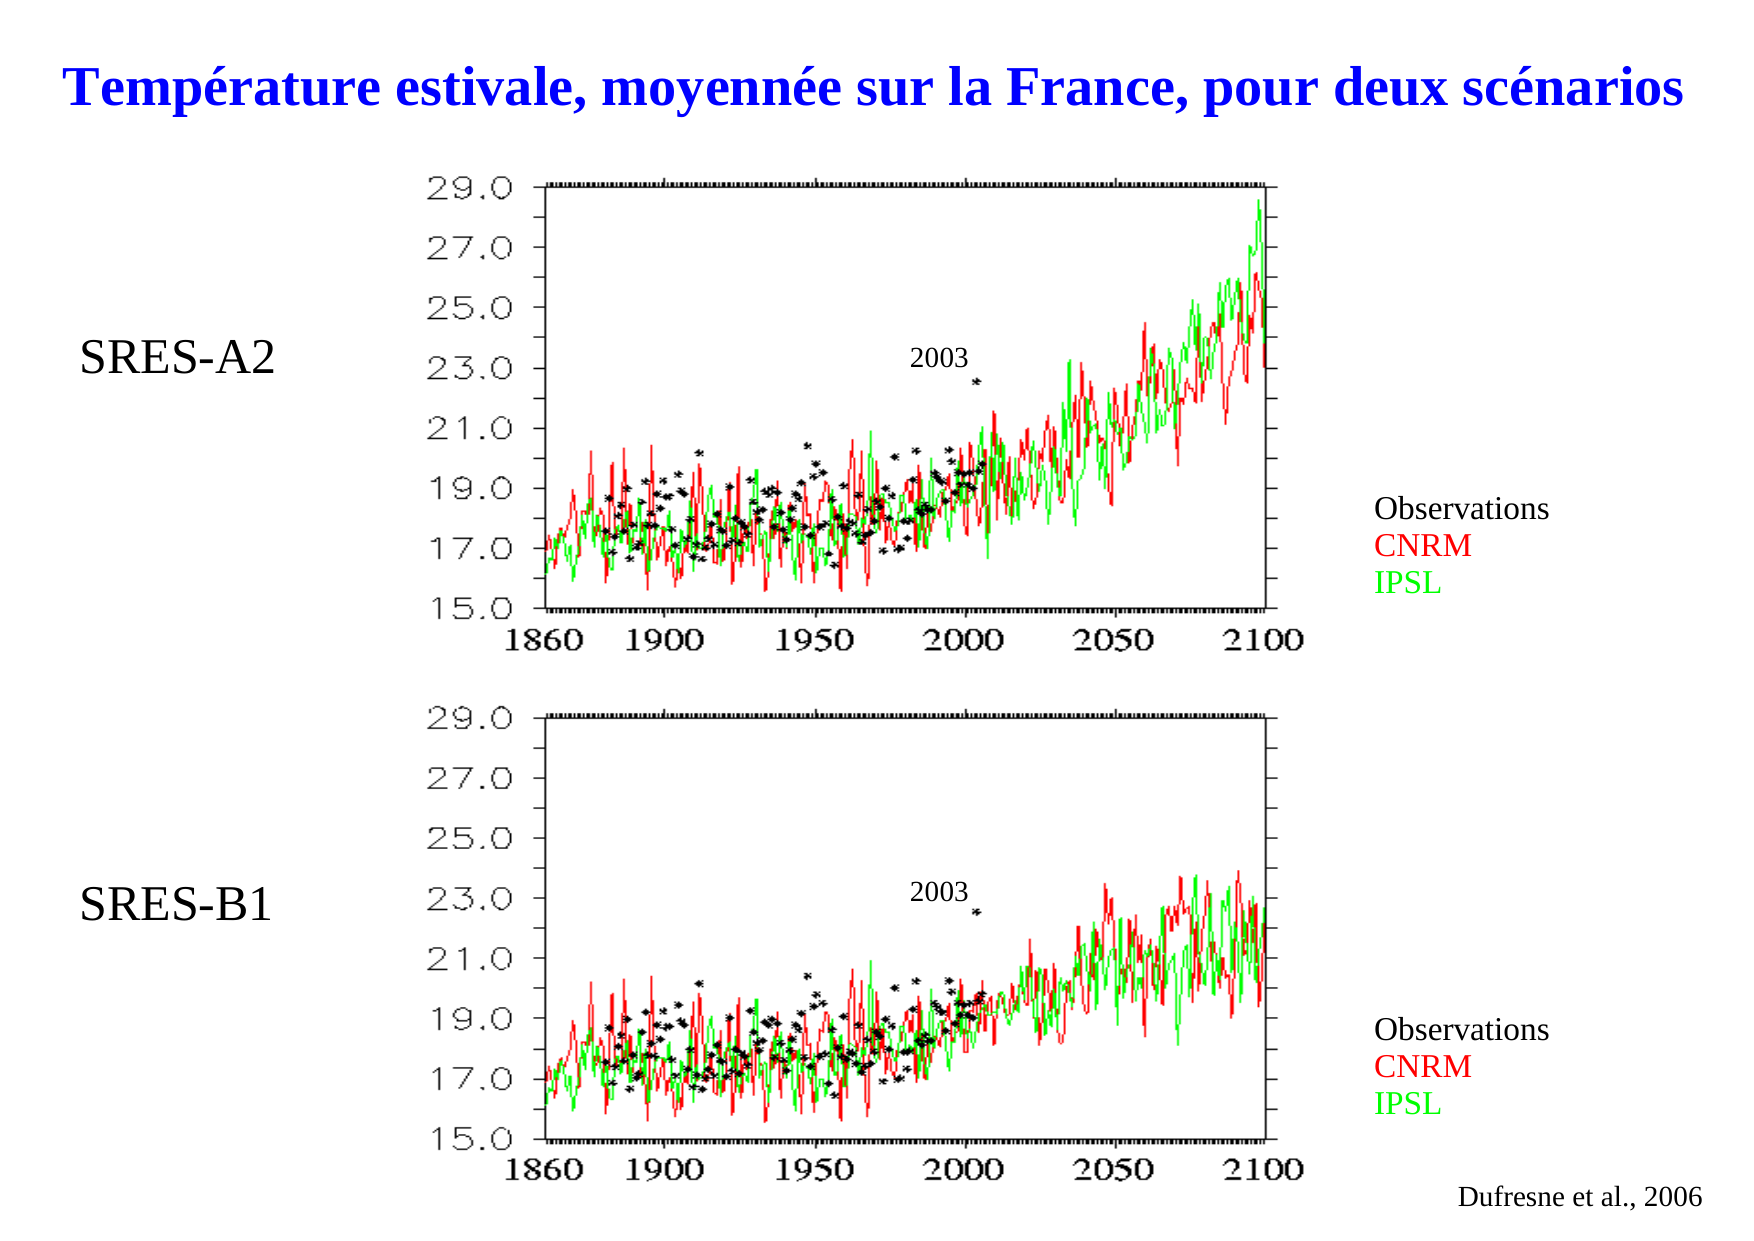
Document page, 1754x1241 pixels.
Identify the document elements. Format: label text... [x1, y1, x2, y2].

text_box Observations CNRM IPSL [1374, 489, 1590, 602]
text_box Température estivale, moyennée sur la France, pour deux scénarios [48, 47, 1706, 126]
text_box Observations CNRM IPSL [1374, 1010, 1590, 1122]
text_box Dufresne et al., 2006 [1219, 1174, 1719, 1221]
text_box SRES-A2 [64, 320, 292, 392]
text_box SRES-B1 [64, 867, 289, 939]
text_box 2003 [895, 333, 985, 382]
picture [393, 151, 1311, 1203]
text_box 2003 [895, 867, 985, 916]
